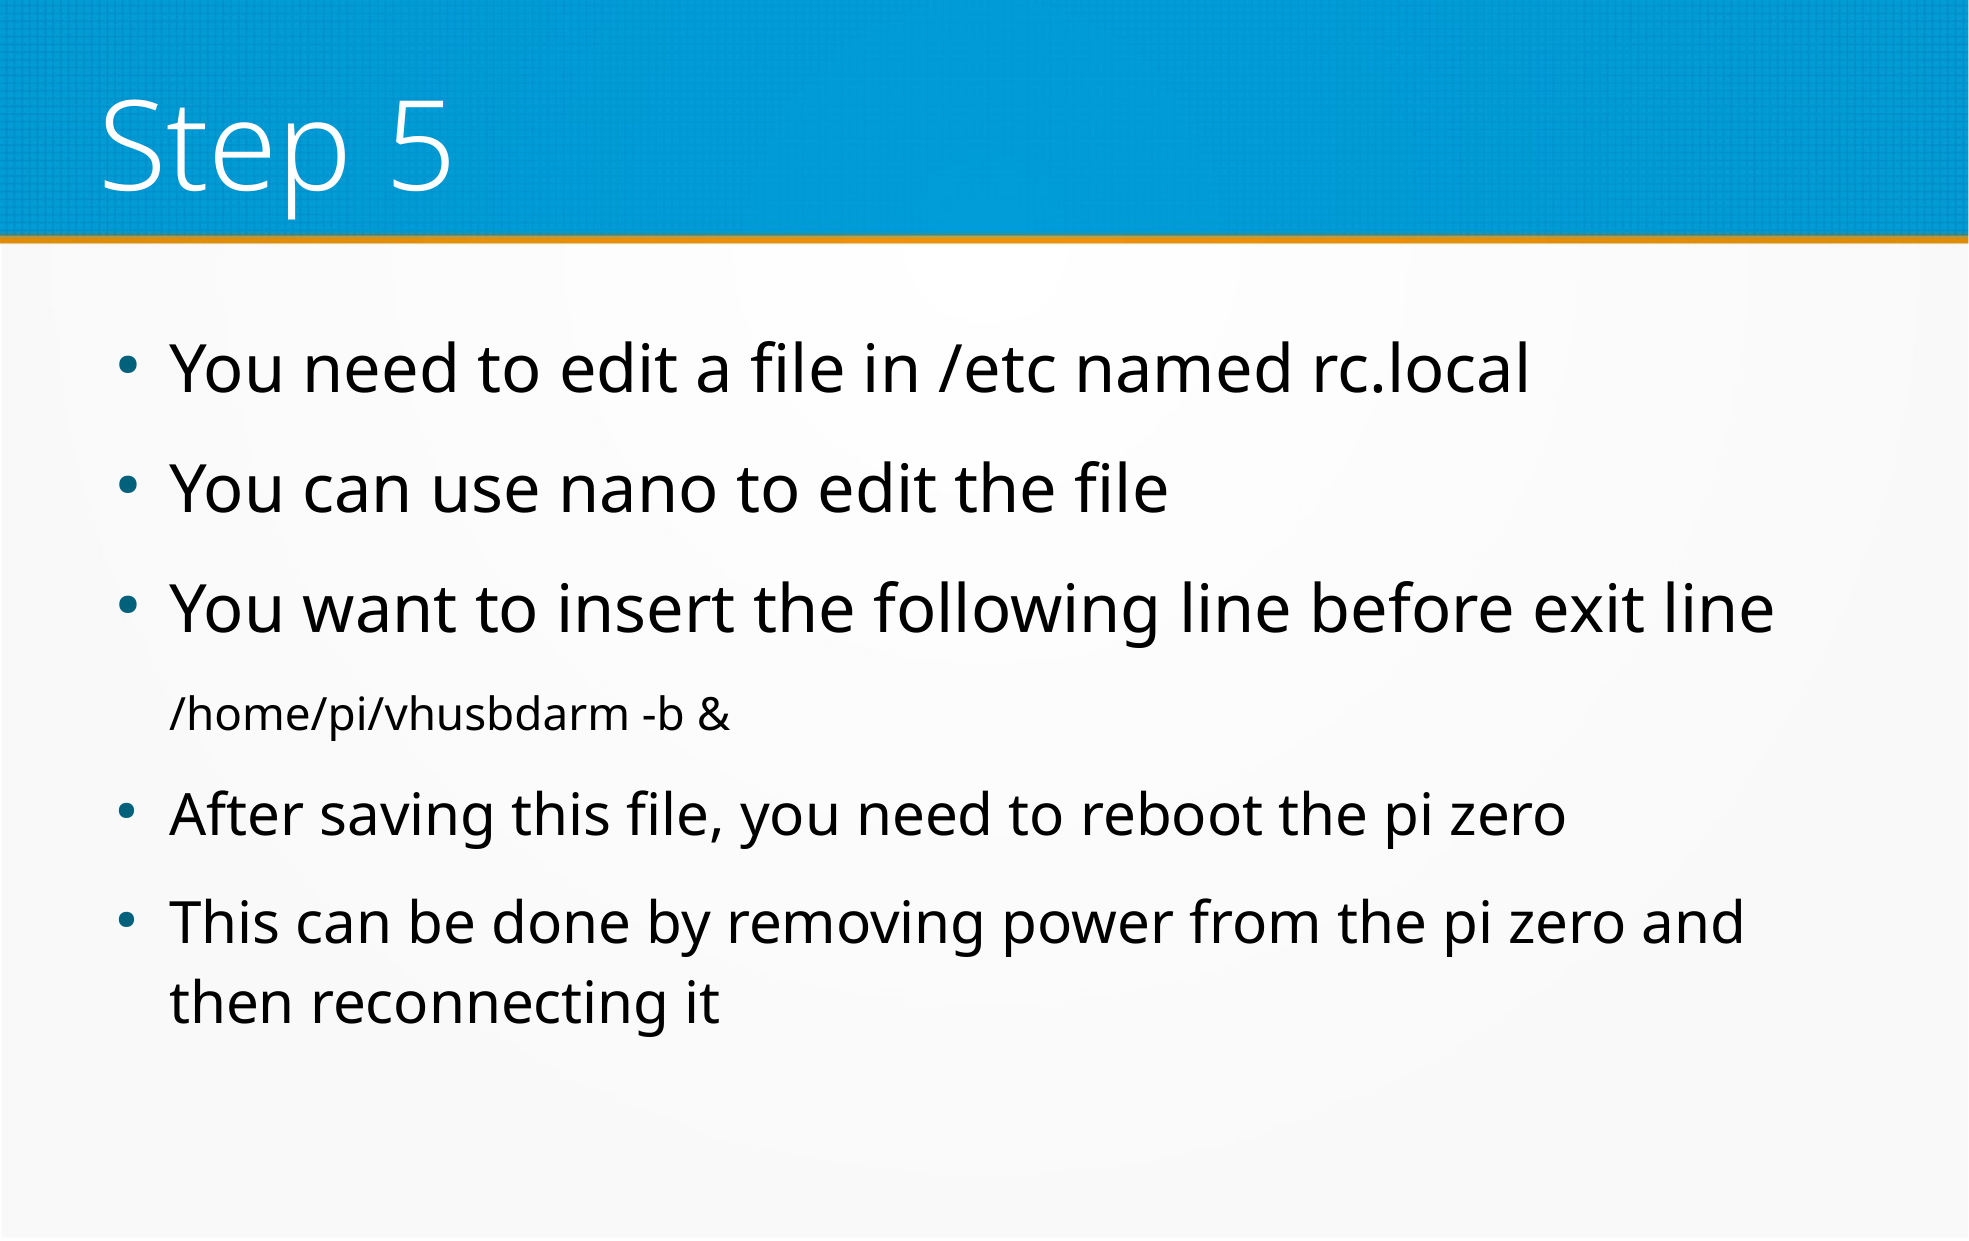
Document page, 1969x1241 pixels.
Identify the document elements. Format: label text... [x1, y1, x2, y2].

title Step 5 [98, 19, 1870, 227]
picture [0, 233, 1969, 1241]
list You need to edit a file in /etc named rc.local You can use nano to edit the file You want to insert the following line before exit line /home/pi/vhusbdarm -b & After saving this file, you need to reboot the pi zero This can be done by removing power from the pi zero and then reconnecting it [98, 320, 1861, 1086]
